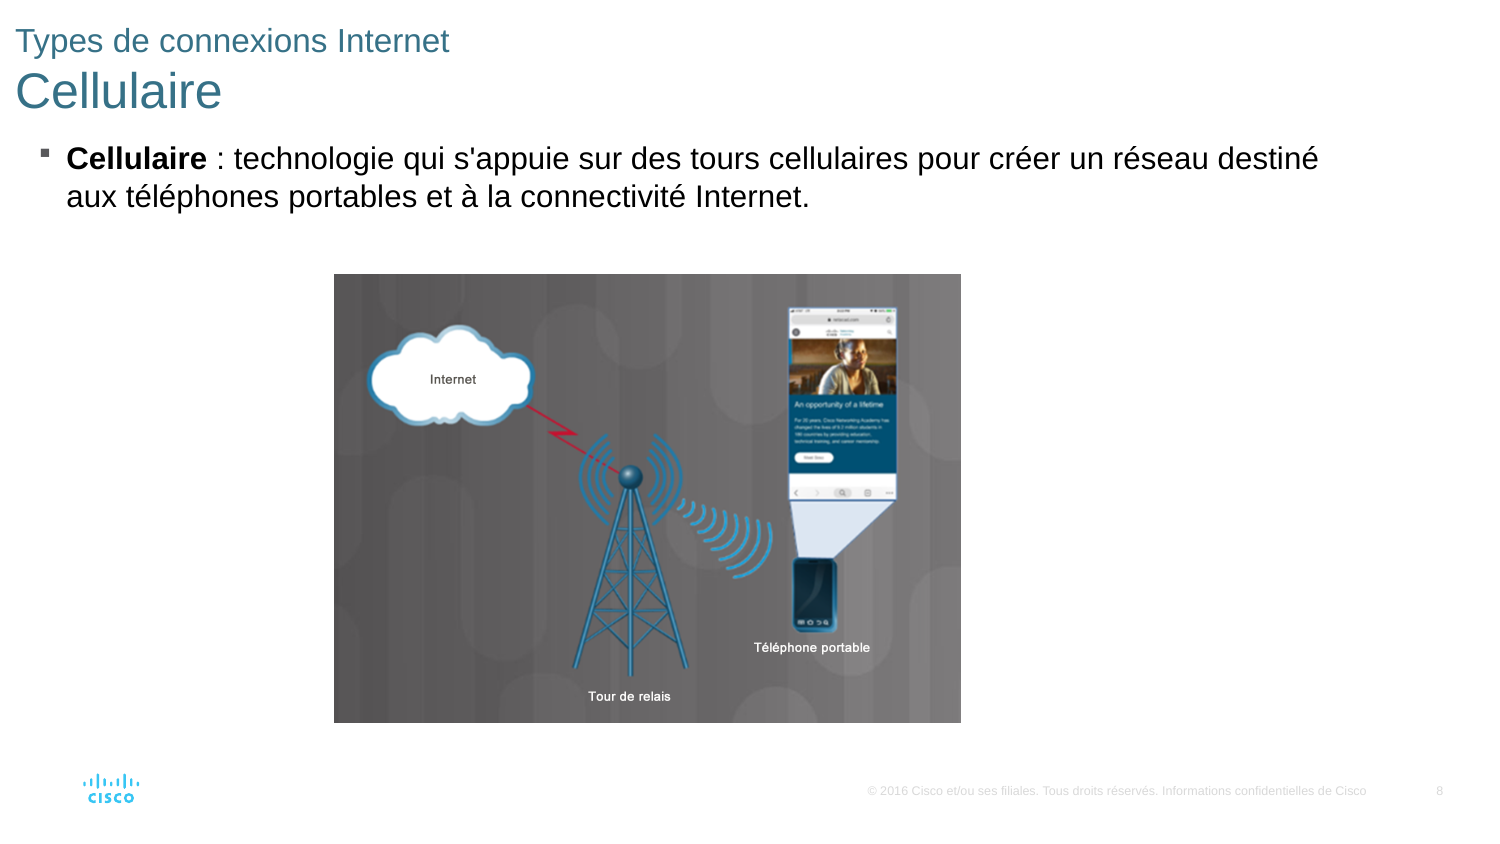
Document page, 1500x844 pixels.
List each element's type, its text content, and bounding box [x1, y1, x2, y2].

list Cellulaire : technologie qui s'appuie sur des tours cellulaires pour créer un réseau destiné aux téléphones portables et à la connectivité Internet. [23, 131, 1360, 262]
picture [334, 274, 961, 723]
title Types de connexions Internet Cellulaire [0, 6, 1500, 131]
